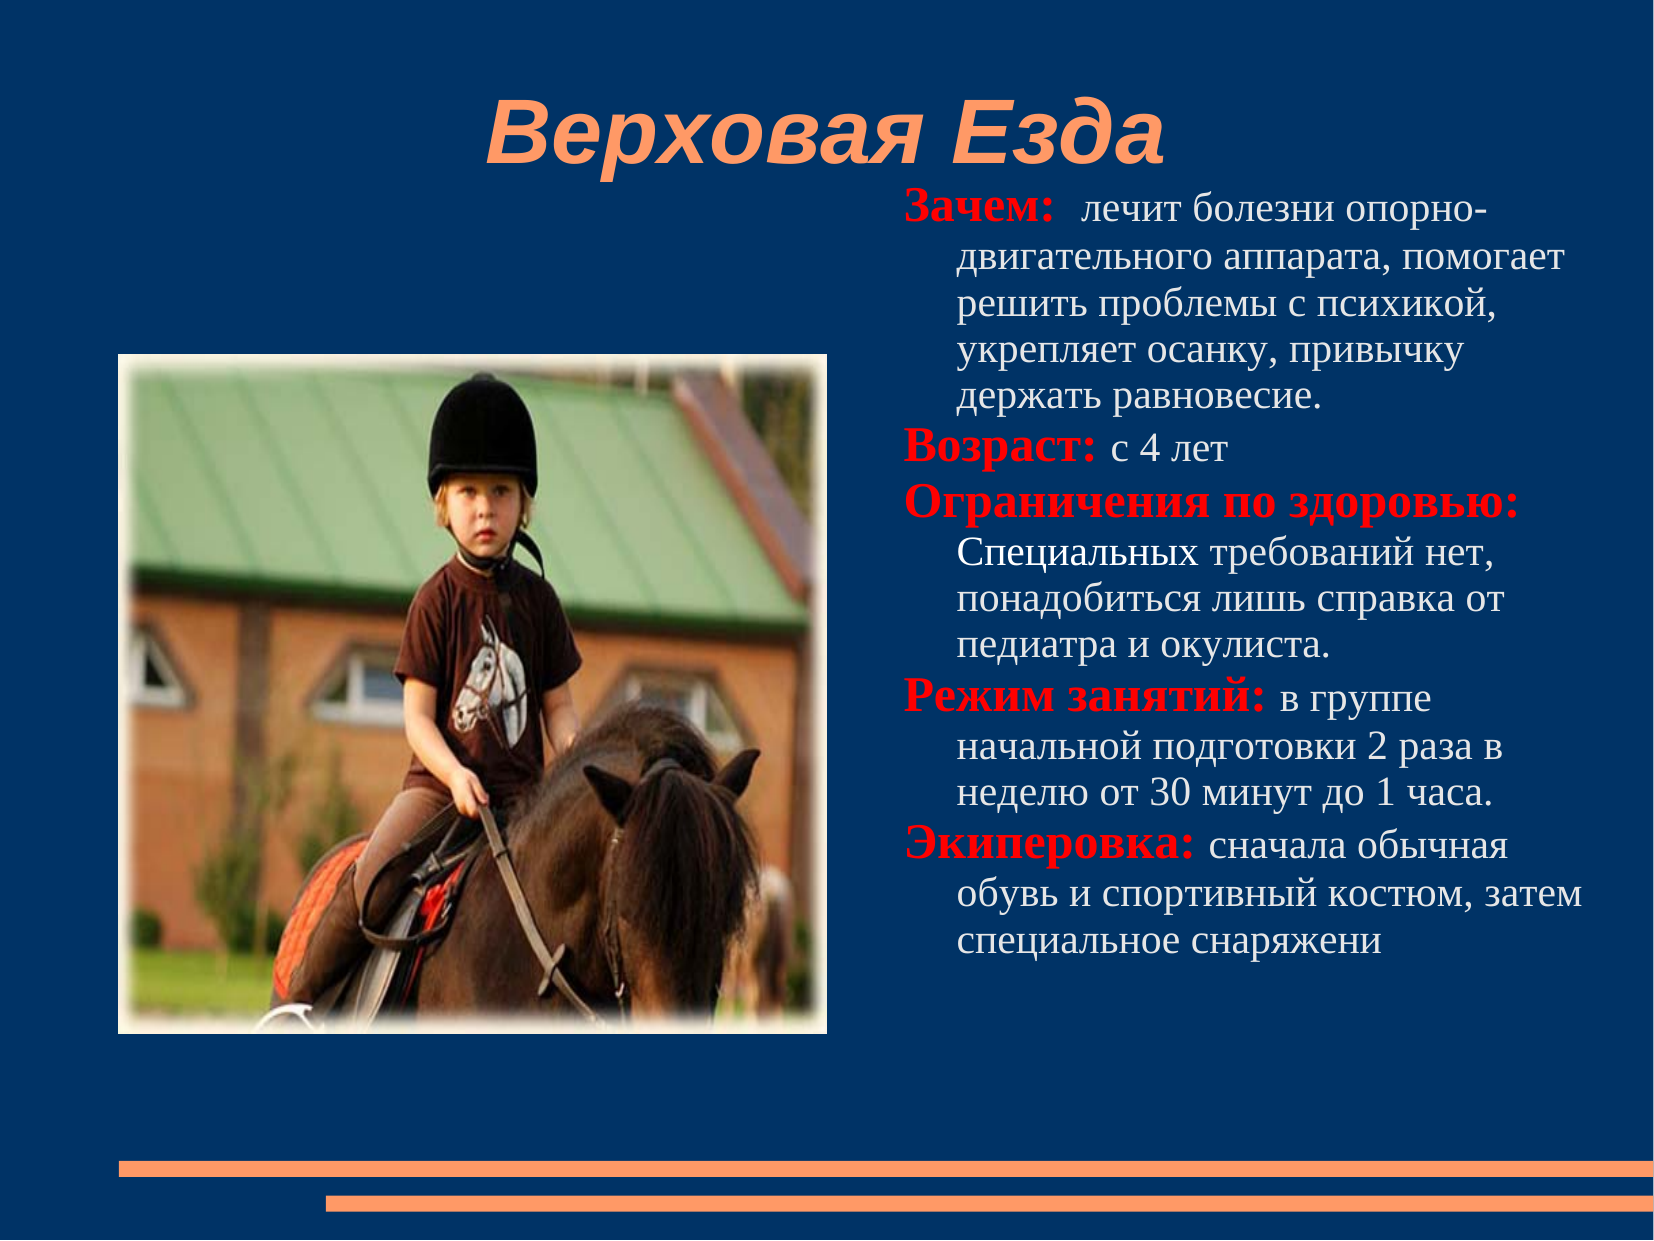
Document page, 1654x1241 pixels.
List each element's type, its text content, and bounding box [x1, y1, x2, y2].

title Верховая Езда [82, 56, 1571, 207]
picture [88, 295, 827, 1114]
list Зачем: лечит болезни опорно-двигательного аппарата, помогает решить проблемы с психикой, укрепляет осанку, привычку держать равновесие. Возраст: с 4 лет Ограничения по здоровью: Специальных требований нет, понадобиться лишь справка от педиатра и окулиста. Режим занятий: в группе начальной подготовки 2 раза в неделю от 30 минут до 1 часа. Экиперовка: сначала обычная обувь и спортивный костюм, затем специальное снаряжени [885, 177, 1612, 1211]
